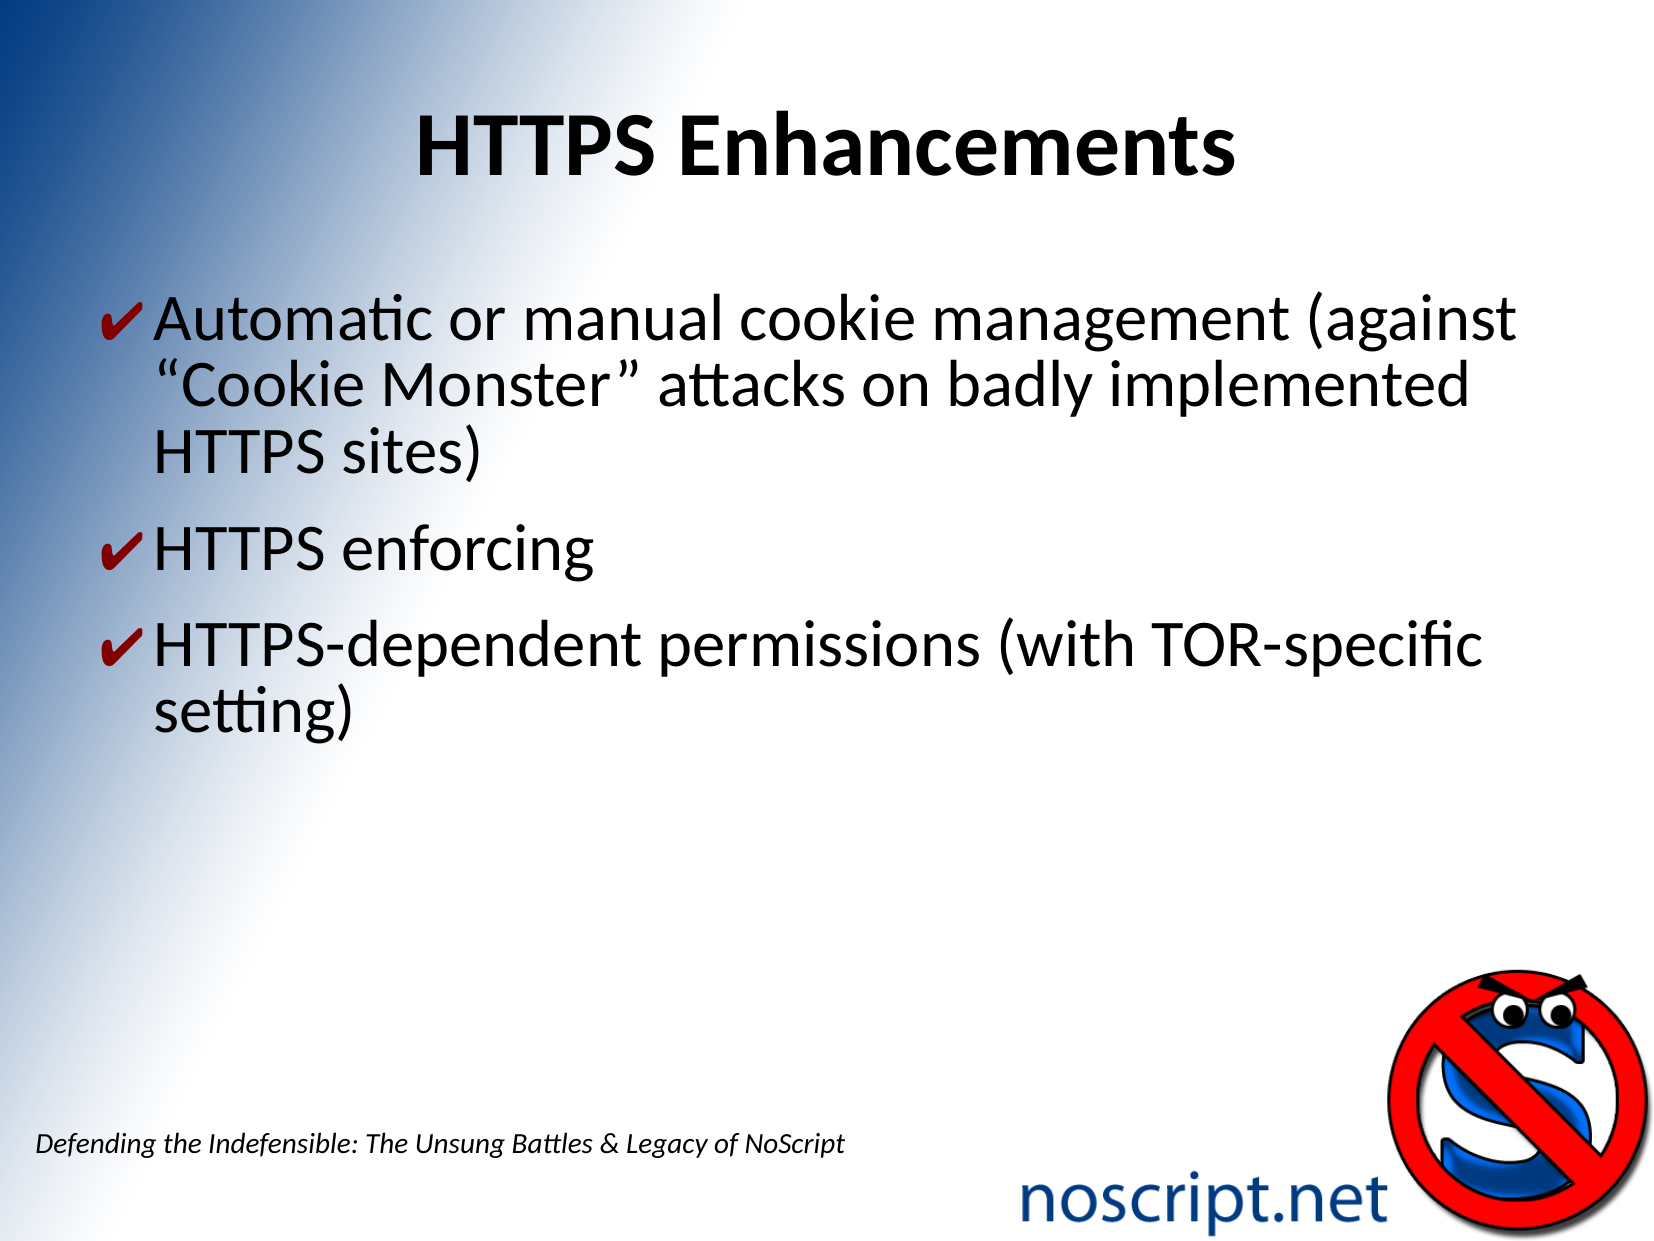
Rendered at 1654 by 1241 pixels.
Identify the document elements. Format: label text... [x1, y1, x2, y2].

picture [0, 0, 1654, 1241]
title HTTPS Enhancements [82, 49, 1571, 257]
list Automatic or manual cookie management (against “Cookie Monster” attacks on badly implemented HTTPS sites) HTTPS enforcing HTTPS-dependent permissions (with TOR-specific setting) [82, 290, 1571, 1010]
